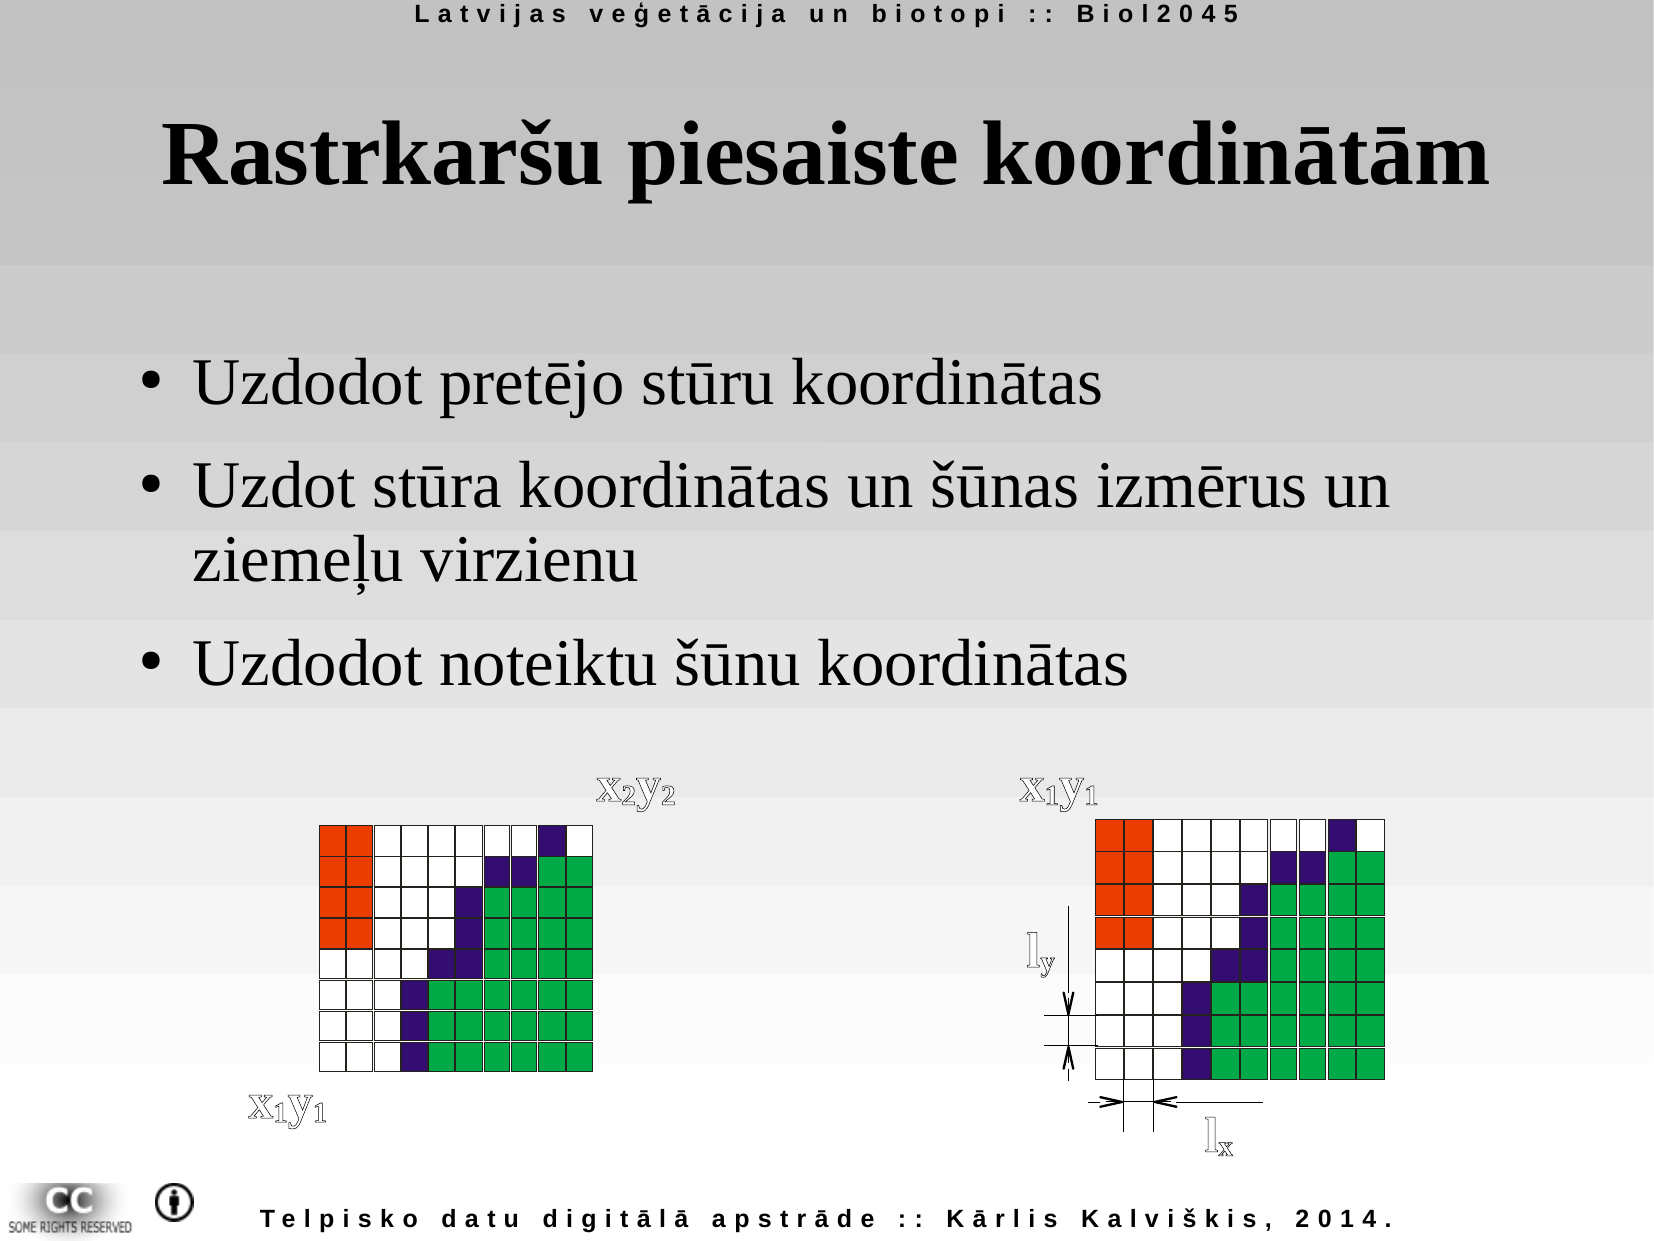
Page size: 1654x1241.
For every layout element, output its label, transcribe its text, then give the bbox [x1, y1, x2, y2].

text_box [539, 857, 565, 886]
text_box [1329, 1049, 1355, 1079]
text_box [1125, 918, 1152, 948]
text_box [485, 1012, 509, 1040]
text_box [1329, 983, 1355, 1014]
text_box [1357, 1049, 1384, 1079]
text_box [1125, 820, 1152, 851]
text_box [485, 919, 509, 948]
text_box [1154, 950, 1181, 981]
text_box [1271, 1049, 1296, 1079]
text_box [402, 950, 427, 978]
text_box [375, 1012, 400, 1040]
text_box [1154, 983, 1181, 1014]
text_box [1096, 918, 1123, 948]
text_box [539, 888, 565, 917]
text_box [320, 888, 345, 917]
text_box [1329, 950, 1355, 981]
text_box [1271, 885, 1296, 915]
text_box [539, 1012, 565, 1040]
text_box [1125, 950, 1152, 981]
text_box [1357, 820, 1384, 851]
text_box [1125, 1049, 1152, 1079]
text_box x2y2 [596, 756, 676, 829]
text_box [402, 857, 427, 886]
text_box [347, 888, 372, 917]
text_box [1241, 852, 1267, 883]
text_box [1357, 950, 1384, 981]
text_box [512, 857, 536, 886]
text_box [347, 919, 372, 948]
text_box [347, 1012, 372, 1040]
text_box [539, 1043, 565, 1071]
text_box [1183, 885, 1210, 915]
text_box [539, 826, 565, 856]
text_box [539, 981, 565, 1009]
text_box [539, 950, 565, 978]
text_box [1125, 983, 1152, 1014]
text_box [1212, 950, 1239, 981]
text_box [567, 950, 592, 978]
text_box [375, 1043, 400, 1071]
text_box [1154, 885, 1181, 915]
text_box [1357, 1016, 1384, 1046]
text_box [1096, 885, 1123, 915]
text_box [1357, 983, 1384, 1014]
text_box [1300, 852, 1325, 883]
text_box [1096, 1049, 1123, 1079]
text_box [1183, 983, 1210, 1014]
text_box [1183, 950, 1210, 981]
text_box [1154, 852, 1181, 883]
text_box [320, 1043, 345, 1071]
text_box [1183, 1016, 1210, 1046]
text_box [1125, 852, 1152, 883]
text_box [485, 1043, 509, 1071]
text_box [1212, 852, 1239, 883]
text_box [456, 857, 482, 886]
text_box x1y1 [1019, 756, 1099, 829]
text_box [1096, 950, 1123, 981]
text_box [456, 826, 482, 856]
text_box [429, 857, 454, 886]
text_box [456, 981, 482, 1009]
text_box [1154, 918, 1181, 948]
text_box [1154, 1016, 1181, 1046]
text_box [1212, 983, 1239, 1014]
text_box [1300, 1049, 1325, 1079]
text_box [1212, 918, 1239, 948]
list Uzdodot pretējo stūru koordinātas Uzdot stūra koordinātas un šūnas izmērus un ziemeļu virzienu Uzdodot noteiktu šūnu koordinātas [121, 344, 1534, 1127]
text_box [375, 888, 400, 917]
text_box x1y1 [248, 1073, 328, 1146]
text_box [1241, 918, 1267, 948]
text_box [567, 919, 592, 948]
text_box [1241, 983, 1267, 1014]
text_box [1329, 820, 1355, 851]
text_box [375, 919, 400, 948]
text_box [347, 826, 372, 856]
text_box [1183, 820, 1210, 851]
text_box [429, 1043, 454, 1071]
text_box [485, 826, 509, 856]
text_box [567, 857, 592, 886]
text_box [1241, 950, 1267, 981]
text_box [1096, 820, 1123, 851]
text_box [1300, 983, 1325, 1014]
text_box [1212, 1016, 1239, 1046]
text_box [1125, 885, 1152, 915]
text_box [320, 950, 345, 978]
text_box [429, 919, 454, 948]
text_box [375, 981, 400, 1009]
text_box [1183, 852, 1210, 883]
text_box [567, 888, 592, 917]
text_box [375, 857, 400, 886]
text_box [347, 950, 372, 978]
text_box [320, 1012, 345, 1040]
text_box [375, 950, 400, 978]
text_box [567, 981, 592, 1009]
text_box [1329, 918, 1355, 948]
text_box [429, 981, 454, 1009]
text_box [512, 919, 536, 948]
text_box [512, 1043, 536, 1071]
text_box [347, 1043, 372, 1071]
text_box [512, 981, 536, 1009]
text_box [1357, 852, 1384, 883]
text_box [512, 1012, 536, 1040]
text_box [402, 1043, 427, 1071]
text_box [1300, 820, 1325, 851]
title Rastrkaršu piesaiste koordinātām [121, 102, 1534, 311]
text_box [485, 857, 509, 886]
text_box [1096, 852, 1123, 883]
text_box [1096, 983, 1123, 1014]
text_box [1154, 820, 1181, 851]
text_box [347, 981, 372, 1009]
text_box [1300, 1016, 1325, 1046]
text_box [539, 919, 565, 948]
text_box [1271, 950, 1296, 981]
text_box [1271, 918, 1296, 948]
text_box [1154, 1049, 1181, 1079]
text_box [402, 826, 427, 856]
text_box [1241, 820, 1267, 851]
text_box [347, 857, 372, 886]
text_box [485, 981, 509, 1009]
text_box [429, 950, 454, 978]
text_box [402, 888, 427, 917]
text_box [1300, 885, 1325, 915]
text_box [456, 919, 482, 948]
text_box [320, 981, 345, 1009]
text_box [402, 981, 427, 1009]
text_box [320, 919, 345, 948]
text_box [567, 826, 592, 856]
text_box [1096, 1016, 1123, 1046]
text_box [320, 857, 345, 886]
text_box [1300, 918, 1325, 948]
text_box [375, 826, 400, 856]
text_box [1300, 950, 1325, 981]
text_box [512, 888, 536, 917]
text_box [1183, 918, 1210, 948]
text_box [429, 826, 454, 856]
text_box [567, 1012, 592, 1040]
text_box [1271, 852, 1296, 883]
text_box [1241, 1016, 1267, 1046]
text_box [402, 919, 427, 948]
text_box [512, 950, 536, 978]
text_box [1271, 820, 1296, 851]
text_box [1125, 1016, 1152, 1046]
text_box [1183, 1049, 1210, 1079]
text_box [456, 1043, 482, 1071]
text_box [429, 888, 454, 917]
text_box [1241, 1049, 1267, 1079]
text_box [1212, 1049, 1239, 1079]
text_box [512, 826, 536, 856]
text_box [1357, 918, 1384, 948]
text_box [1241, 885, 1267, 915]
text_box [485, 950, 509, 978]
text_box [320, 826, 345, 856]
text_box [1329, 1016, 1355, 1046]
text_box [456, 888, 482, 917]
text_box [456, 950, 482, 978]
text_box [1329, 885, 1355, 915]
text_box [402, 1012, 427, 1040]
text_box [1329, 852, 1355, 883]
text_box [1271, 983, 1296, 1014]
text_box [429, 1012, 454, 1040]
text_box [1212, 885, 1239, 915]
text_box [1212, 820, 1239, 851]
text_box [456, 1012, 482, 1040]
text_box [485, 888, 509, 917]
picture [0, 0, 1654, 1241]
text_box lx [1204, 1107, 1234, 1180]
text_box [1271, 1016, 1296, 1046]
text_box [567, 1043, 592, 1071]
text_box [1357, 885, 1384, 915]
text_box ly [1026, 922, 1056, 995]
